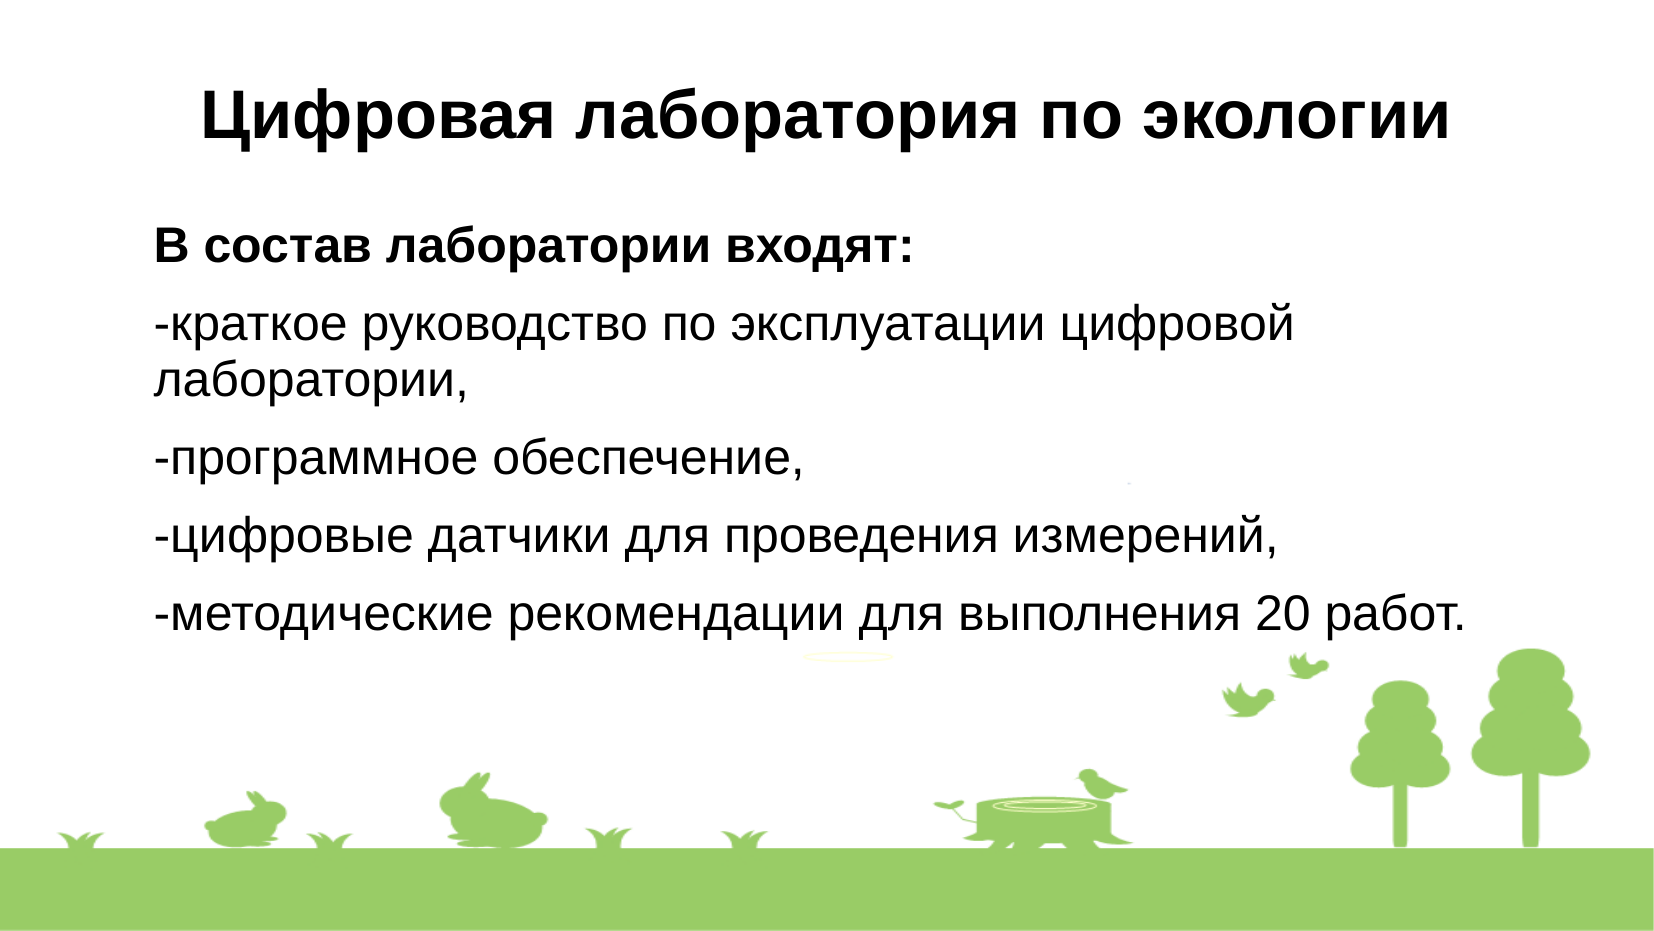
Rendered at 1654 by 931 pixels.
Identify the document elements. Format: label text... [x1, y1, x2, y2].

picture [0, 0, 1654, 931]
list В состав лаборатории входят: -краткое руководство по эксплуатации цифровой лаборатории, -программное обеспечение, -цифровые датчики для проведения измерений, -методические рекомендации для выполнения 20 работ. [82, 217, 1571, 758]
title Цифровая лаборатория по экологии [82, 37, 1571, 193]
